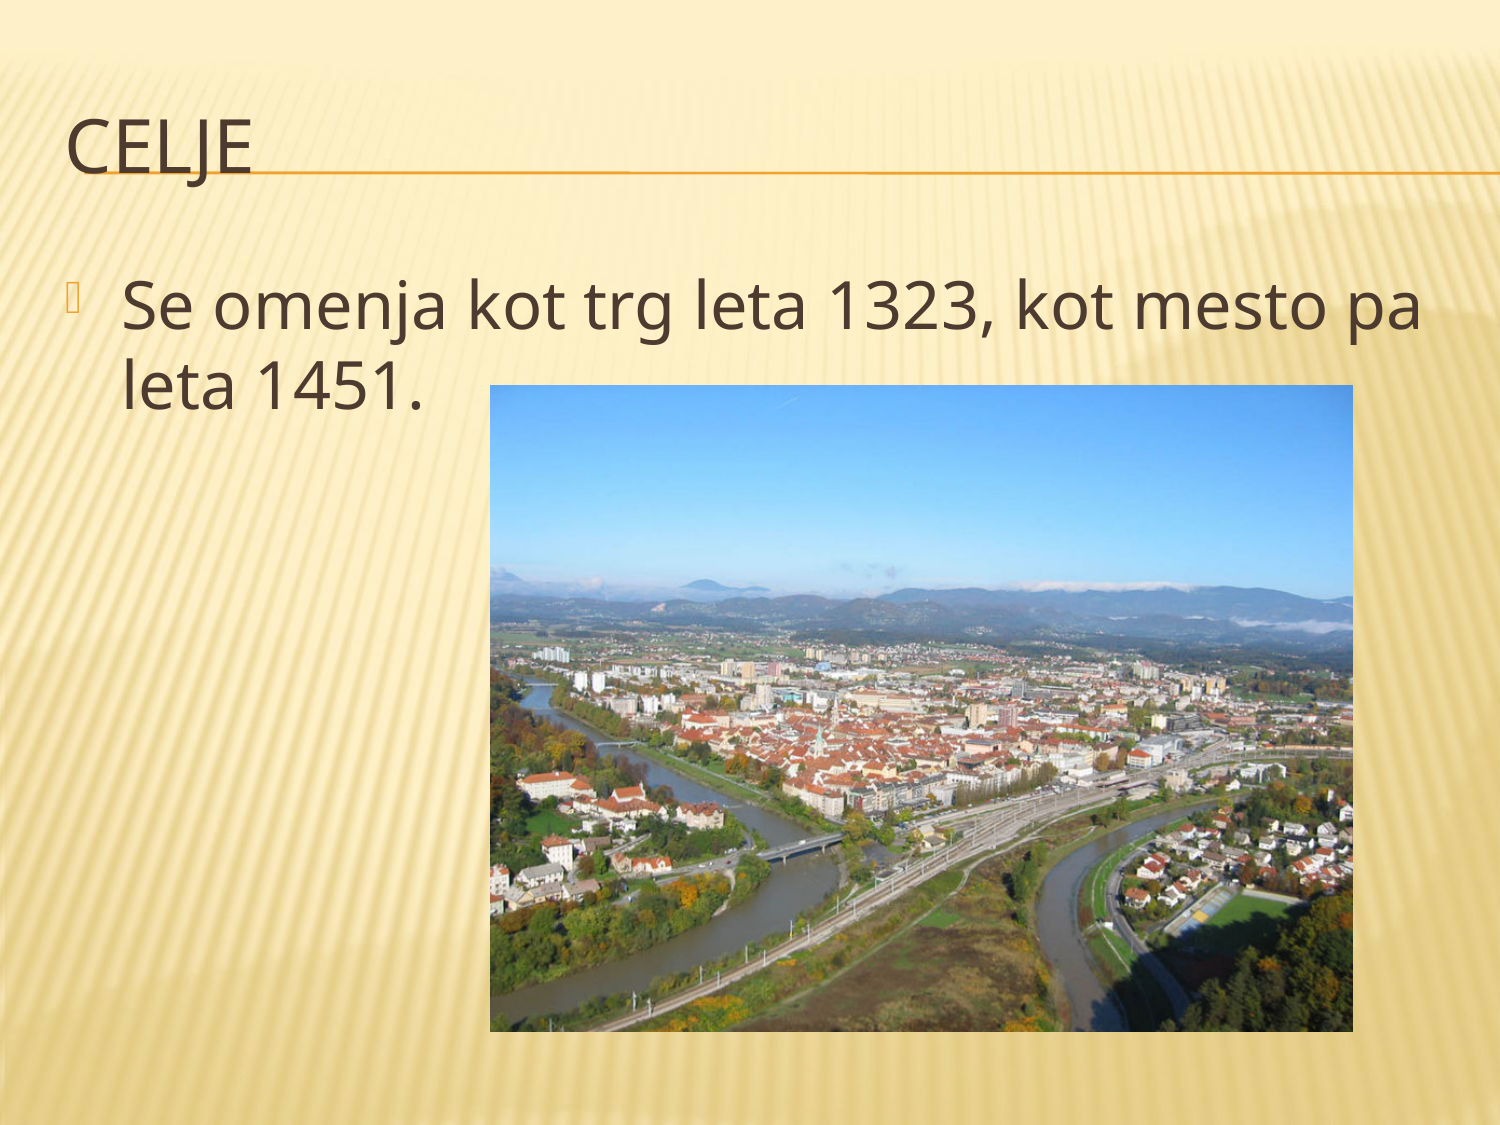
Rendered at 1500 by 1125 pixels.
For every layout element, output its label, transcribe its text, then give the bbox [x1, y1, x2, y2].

title CELJE [50, 75, 1475, 213]
list Se omenja kot trg leta 1323, kot mesto pa leta 1451. [50, 254, 1475, 998]
picture [0, 0, 1500, 1125]
